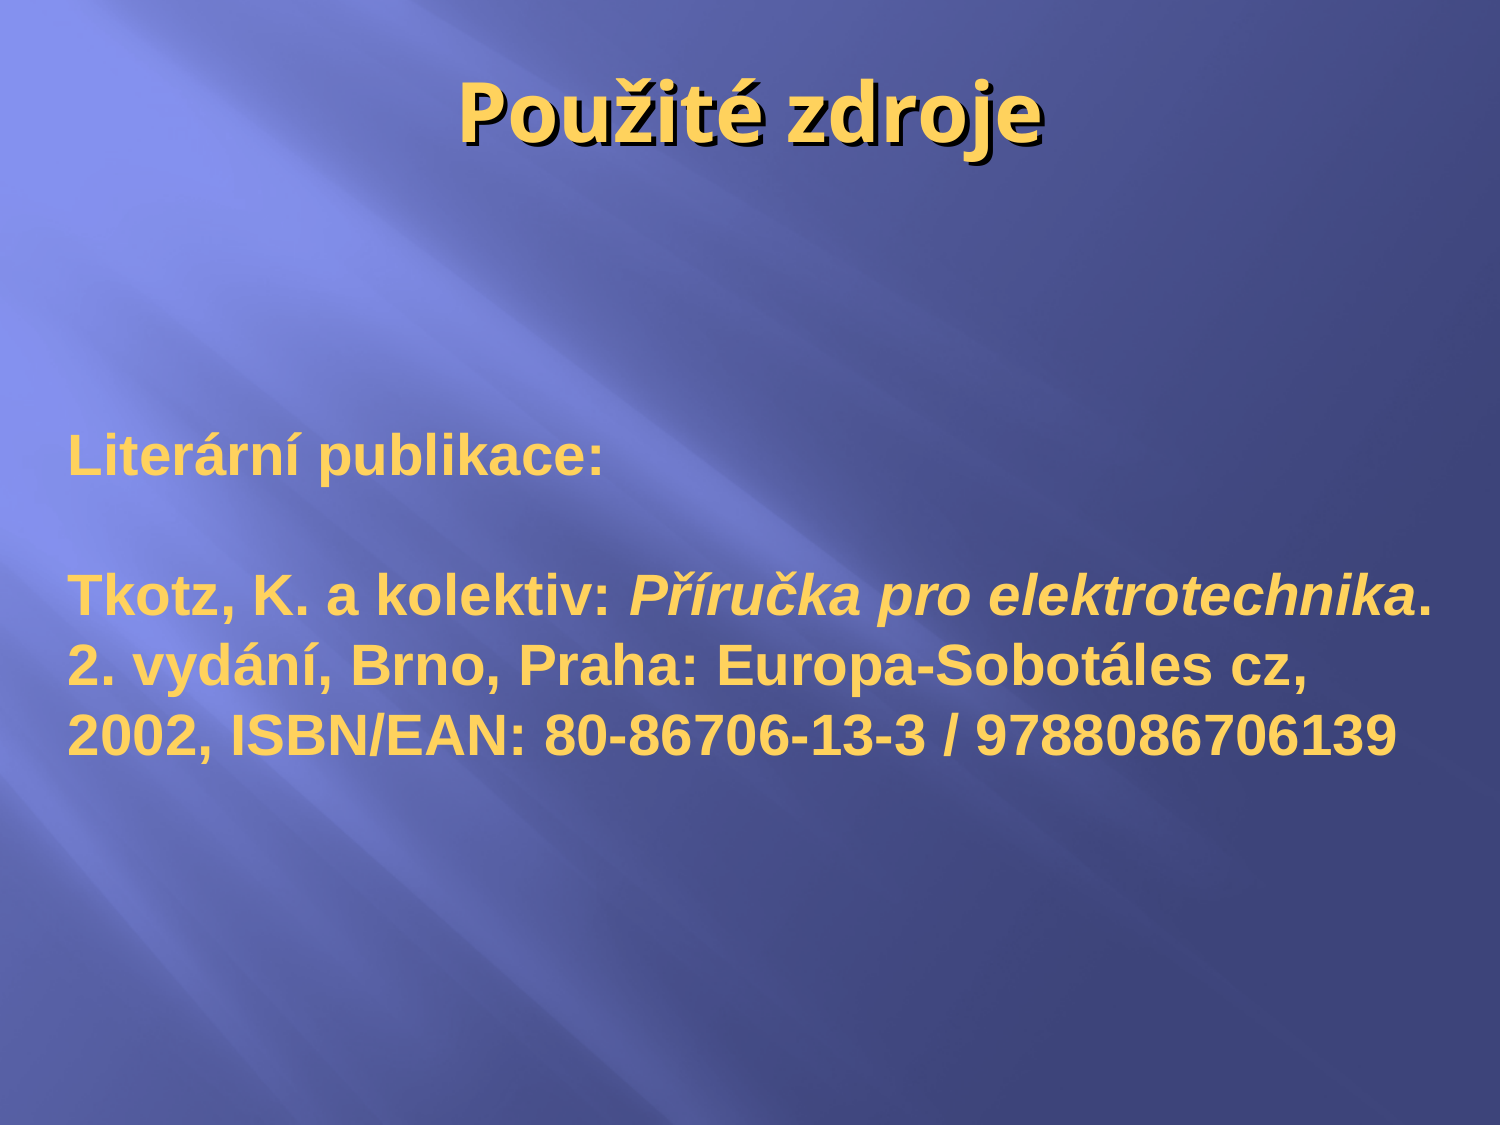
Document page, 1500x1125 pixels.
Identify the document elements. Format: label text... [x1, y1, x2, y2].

text_box Literární publikace: Tkotz, K. a kolektiv: Příručka pro elektrotechnika. 2. vydání, Brno, Praha: Europa-Sobotáles cz, 2002, ISBN/EAN: 80-86706-13-3 / 9788086706139 [53, 220, 1459, 1035]
title Použité zdroje [75, 45, 1426, 173]
picture [0, 0, 1500, 1125]
